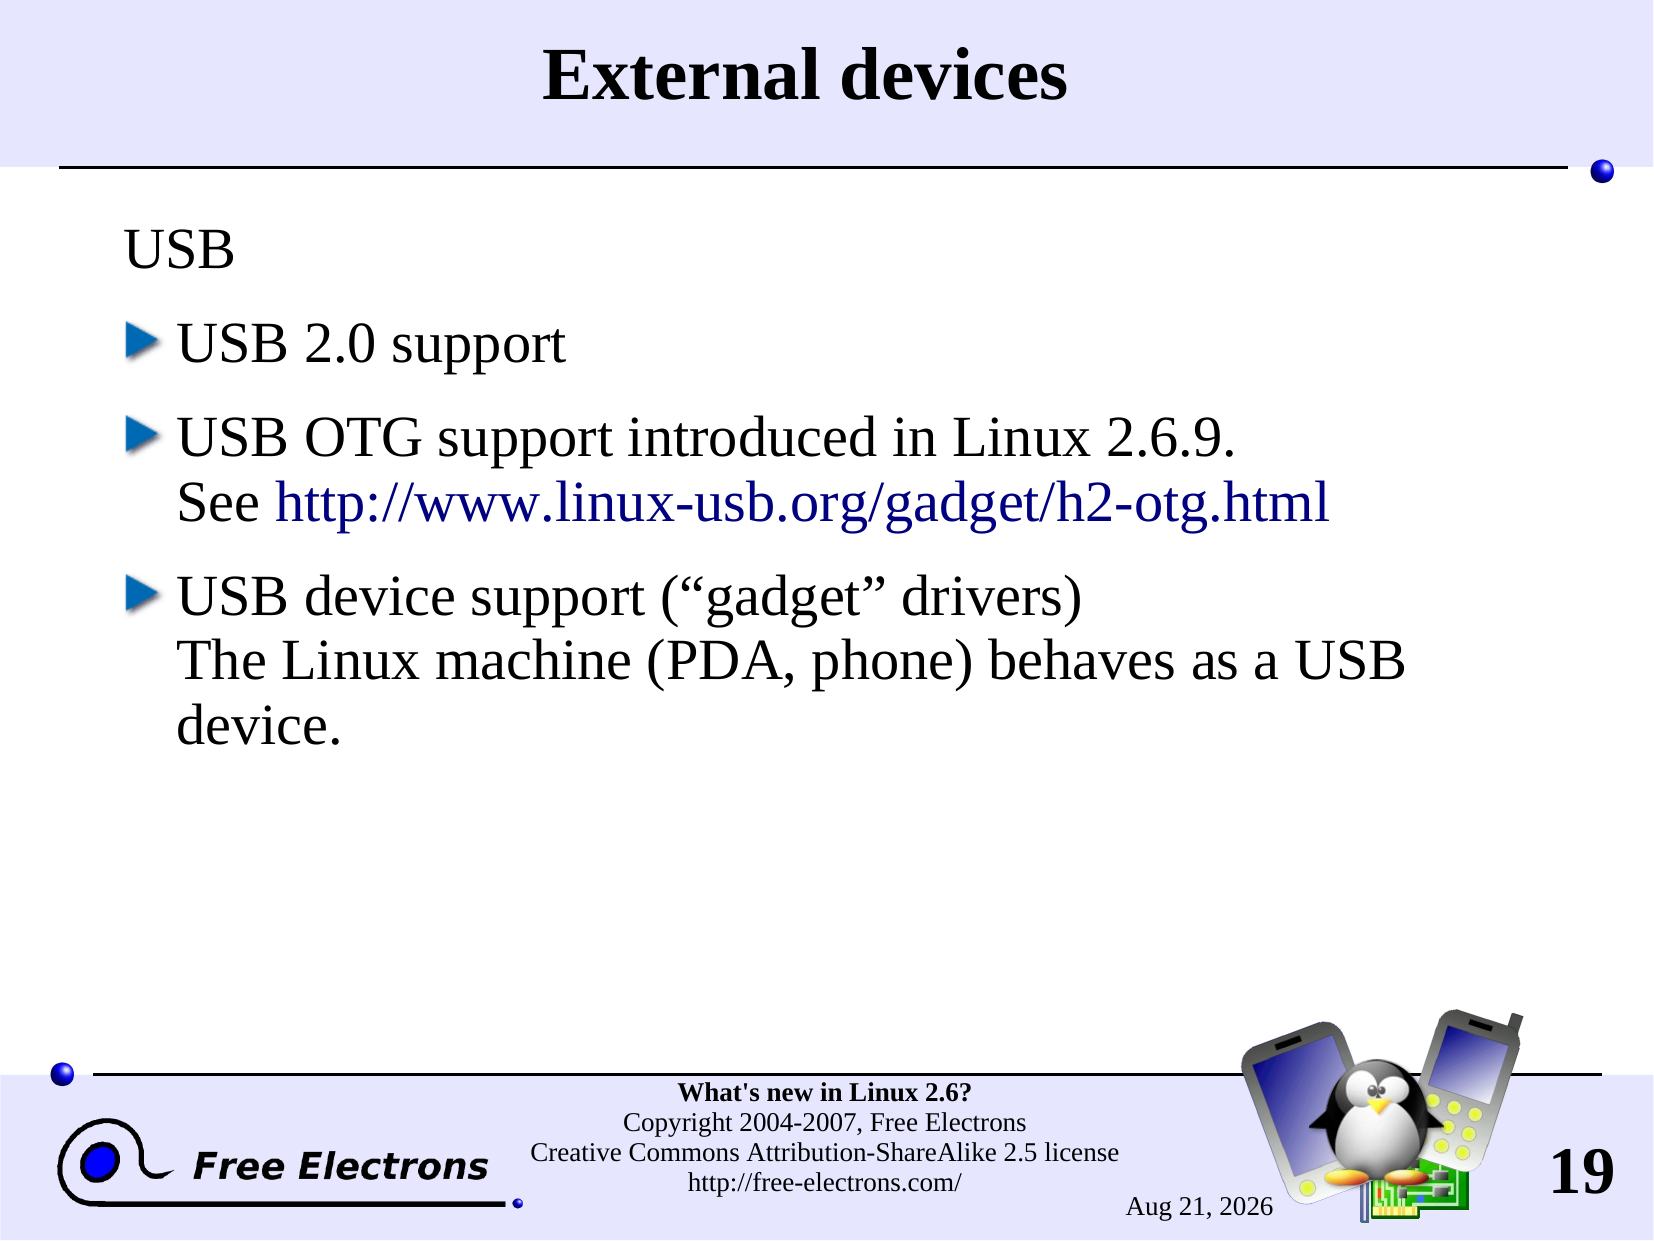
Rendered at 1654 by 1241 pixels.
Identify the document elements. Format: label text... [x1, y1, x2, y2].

list USB USB 2.0 support USB OTG support introduced in Linux 2.6.9. See http://www.linux-usb.org/gadget/h2-otg.html USB device support (“gadget” drivers) The Linux machine (PDA, phone) behaves as a USB device. [105, 216, 1518, 1066]
picture [1231, 1007, 1538, 1241]
title External devices [60, 25, 1551, 124]
picture [50, 1107, 527, 1216]
